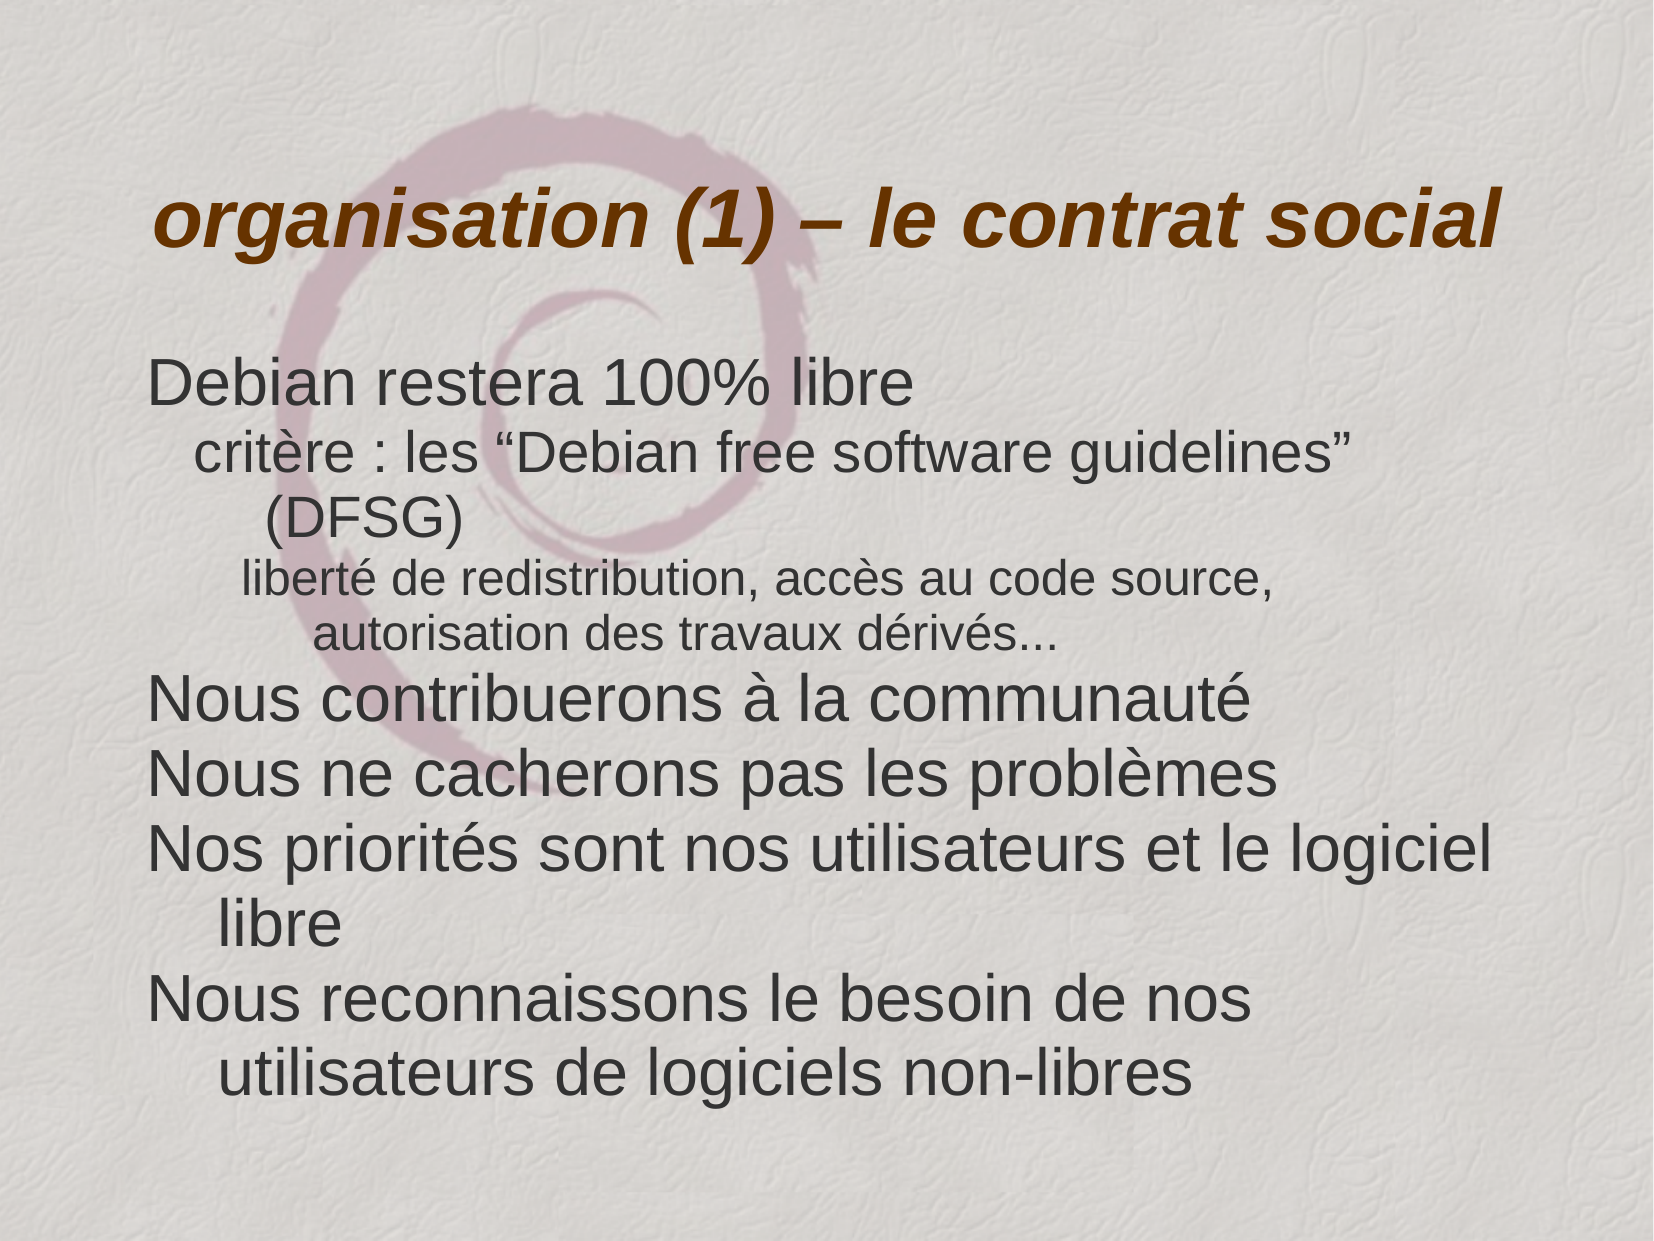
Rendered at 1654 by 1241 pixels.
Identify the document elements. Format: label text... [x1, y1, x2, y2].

picture [0, 0, 1654, 1241]
title organisation (1) – le contrat social [121, 114, 1534, 322]
list Debian restera 100% libre critère : les “Debian free software guidelines” (DFSG) liberté de redistribution, accès au code source, autorisation des travaux dérivés... Nous contribuerons à la communauté Nous ne cacherons pas les problèmes Nos priorités sont nos utilisateurs et le logiciel libre Nous reconnaissons le besoin de nos utilisateurs de logiciels non-libres [134, 345, 1516, 1142]
